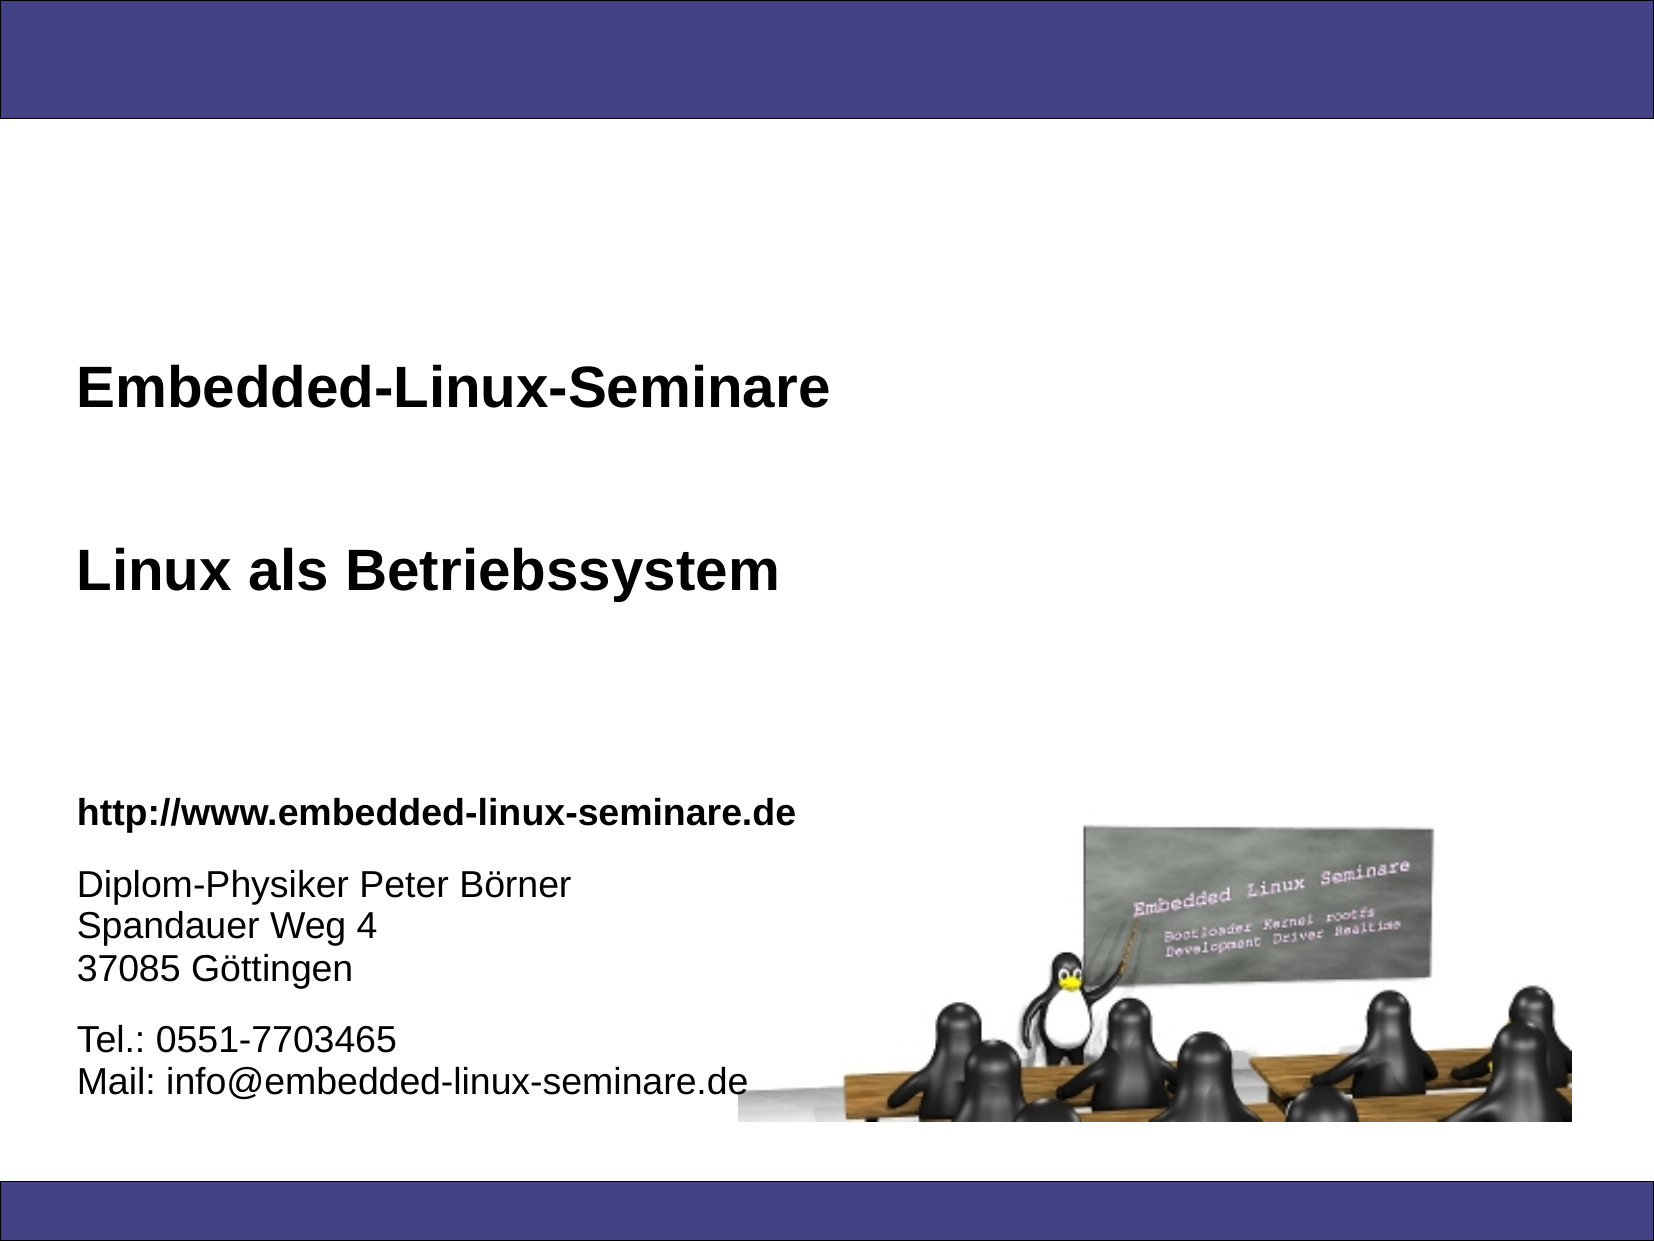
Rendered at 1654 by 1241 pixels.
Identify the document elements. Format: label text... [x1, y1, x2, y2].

picture [916, 809, 1572, 1123]
subtitle Embedded-Linux-Seminare Linux als Betriebssystem http://www.embedded-linux-seminare.de Diplom-Physiker Peter Börner Spandauer Weg 4 37085 Göttingen Tel.: 0551-7703465 Mail: info@embedded-linux-seminare.de [76, 354, 916, 1130]
